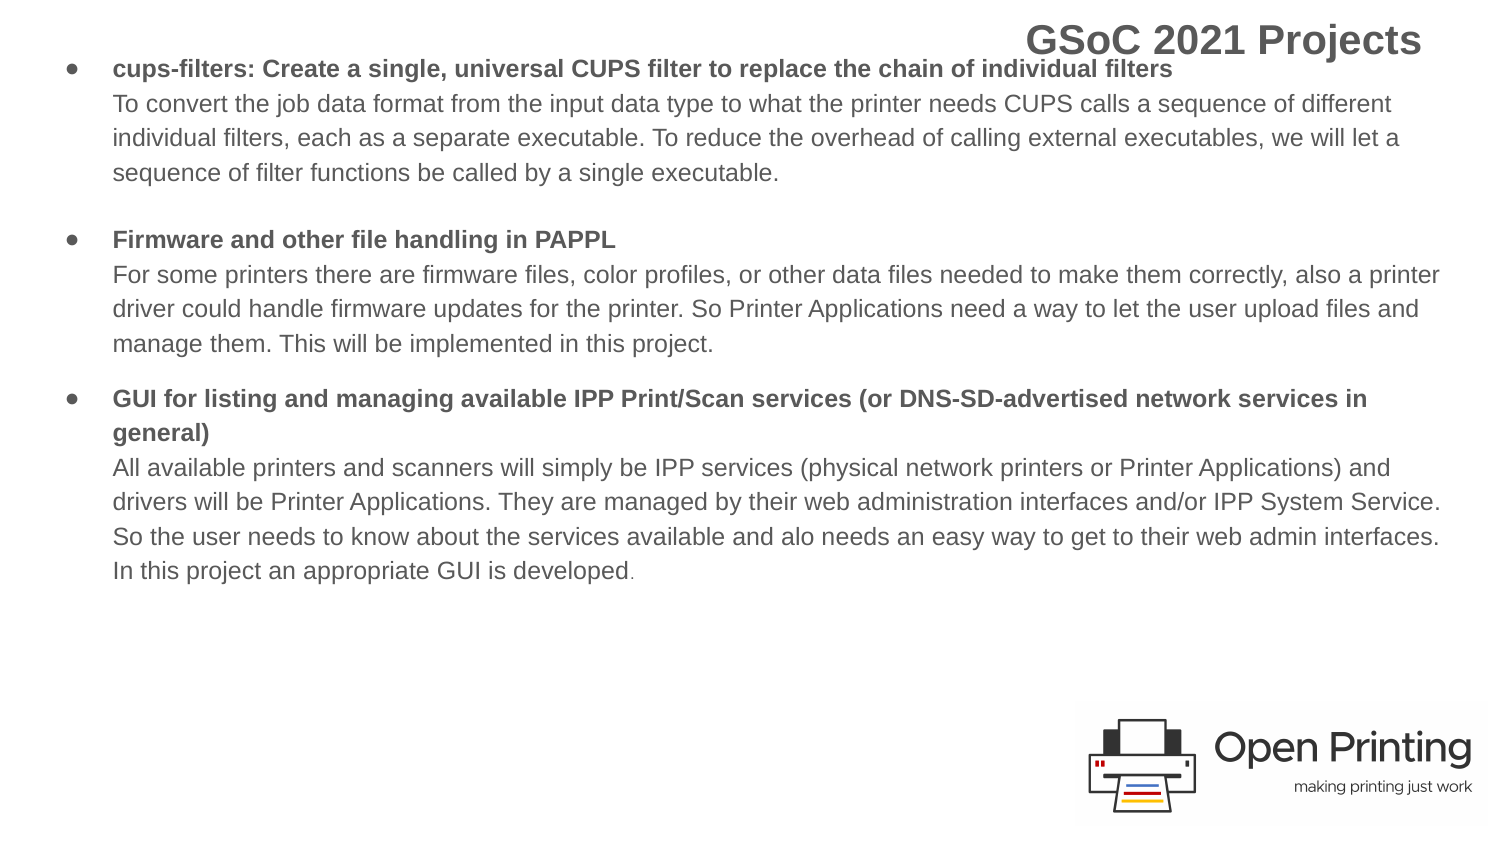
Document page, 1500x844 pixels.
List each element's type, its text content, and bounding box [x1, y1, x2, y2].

title GSoC 2021 Projects [51, 0, 1449, 71]
list cups-filters: Create a single, universal CUPS filter to replace the chain of individual filters To convert the job data format from the input data type to what the printer needs CUPS calls a sequence of different individual filters, each as a separate executable. To reduce the overhead of calling external executables, we will let a sequence of filter functions be called by a single executable. Firmware and other file handling in PAPPL For some printers there are firmware files, color profiles, or other data files needed to make them correctly, also a printer driver could handle firmware updates for the printer. So Printer Applications need a way to let the user upload files and manage them. This will be implemented in this project. GUI for listing and managing available IPP Print/Scan services (or DNS-SD-advertised network services in general) All available printers and scanners will simply be IPP services (physical network printers or Printer Applications) and drivers will be Printer Applications. They are managed by their web administration interfaces and/or IPP System Service. So the user needs to know about the services available and alo needs an easy way to get to their web admin interfaces. In this project an appropriate GUI is developed. [22, 33, 1478, 631]
picture [1075, 701, 1488, 826]
